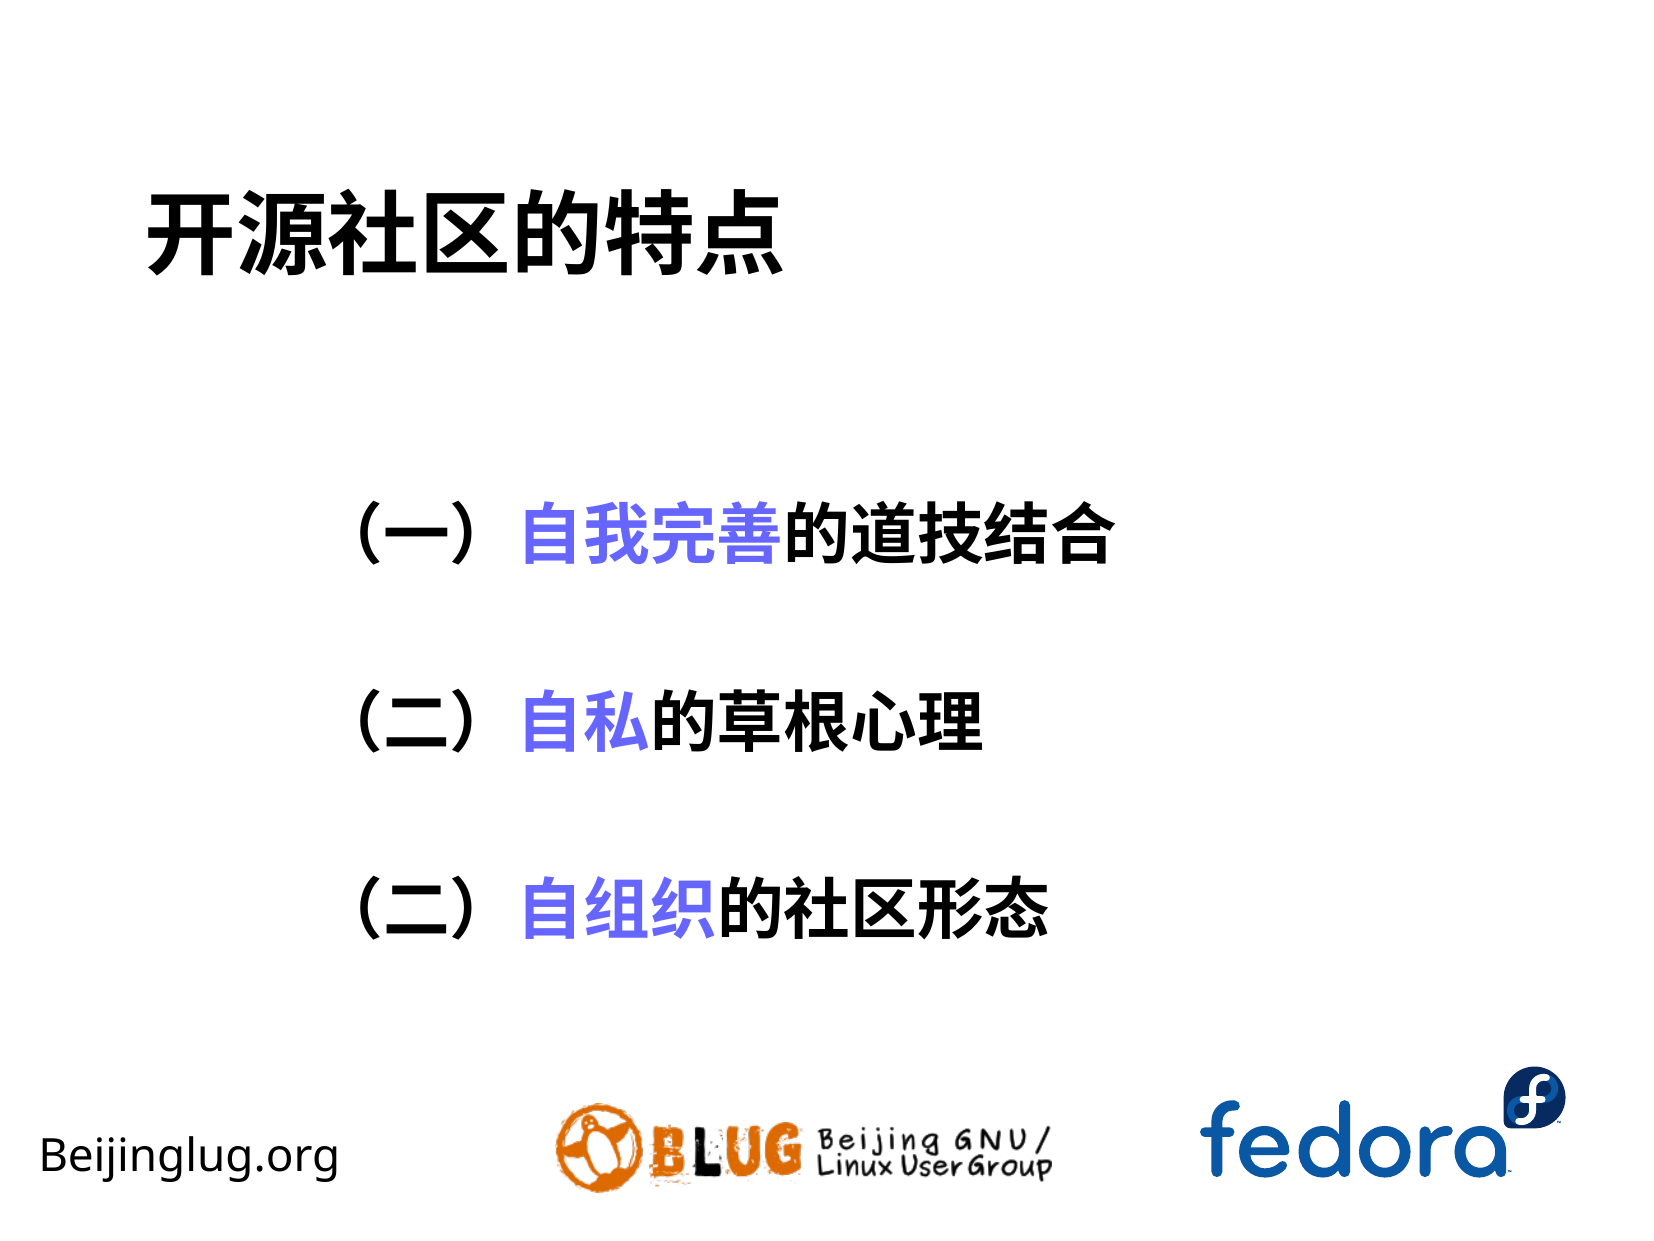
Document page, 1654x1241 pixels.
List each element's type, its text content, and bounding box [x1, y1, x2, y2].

picture [555, 1103, 1052, 1193]
text_box 开源社区的特点 （一）自我完善的道技结合 （二）自私的草根心理 （二）自组织的社区形态 [129, 153, 1238, 1004]
